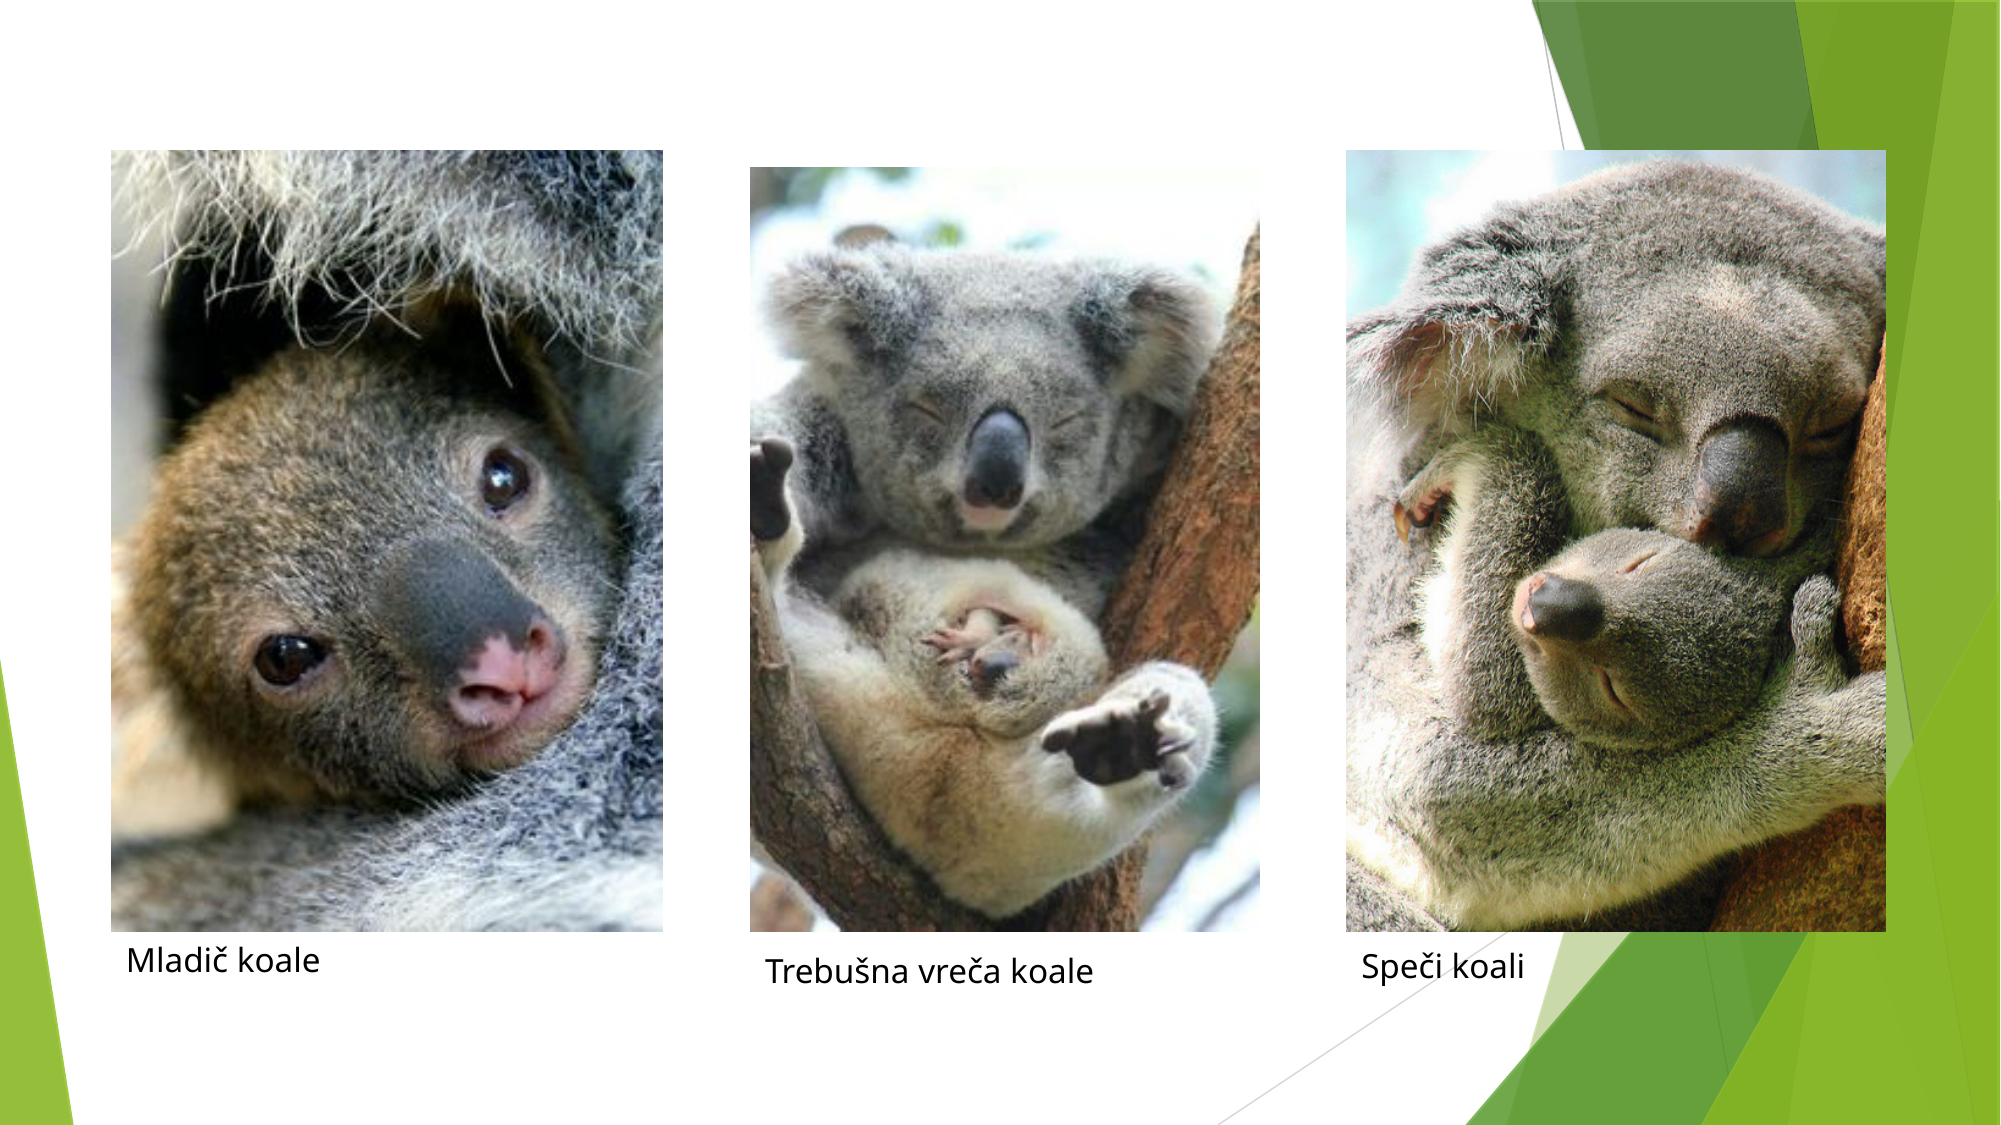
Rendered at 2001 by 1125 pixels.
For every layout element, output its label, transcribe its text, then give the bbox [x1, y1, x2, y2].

picture [1346, 150, 1886, 932]
picture [750, 167, 1260, 932]
text_box Trebušna vreča koale [750, 942, 1160, 998]
text_box Speči koali [1346, 937, 1811, 993]
text_box Mladič koale [111, 931, 648, 987]
picture [111, 150, 663, 932]
